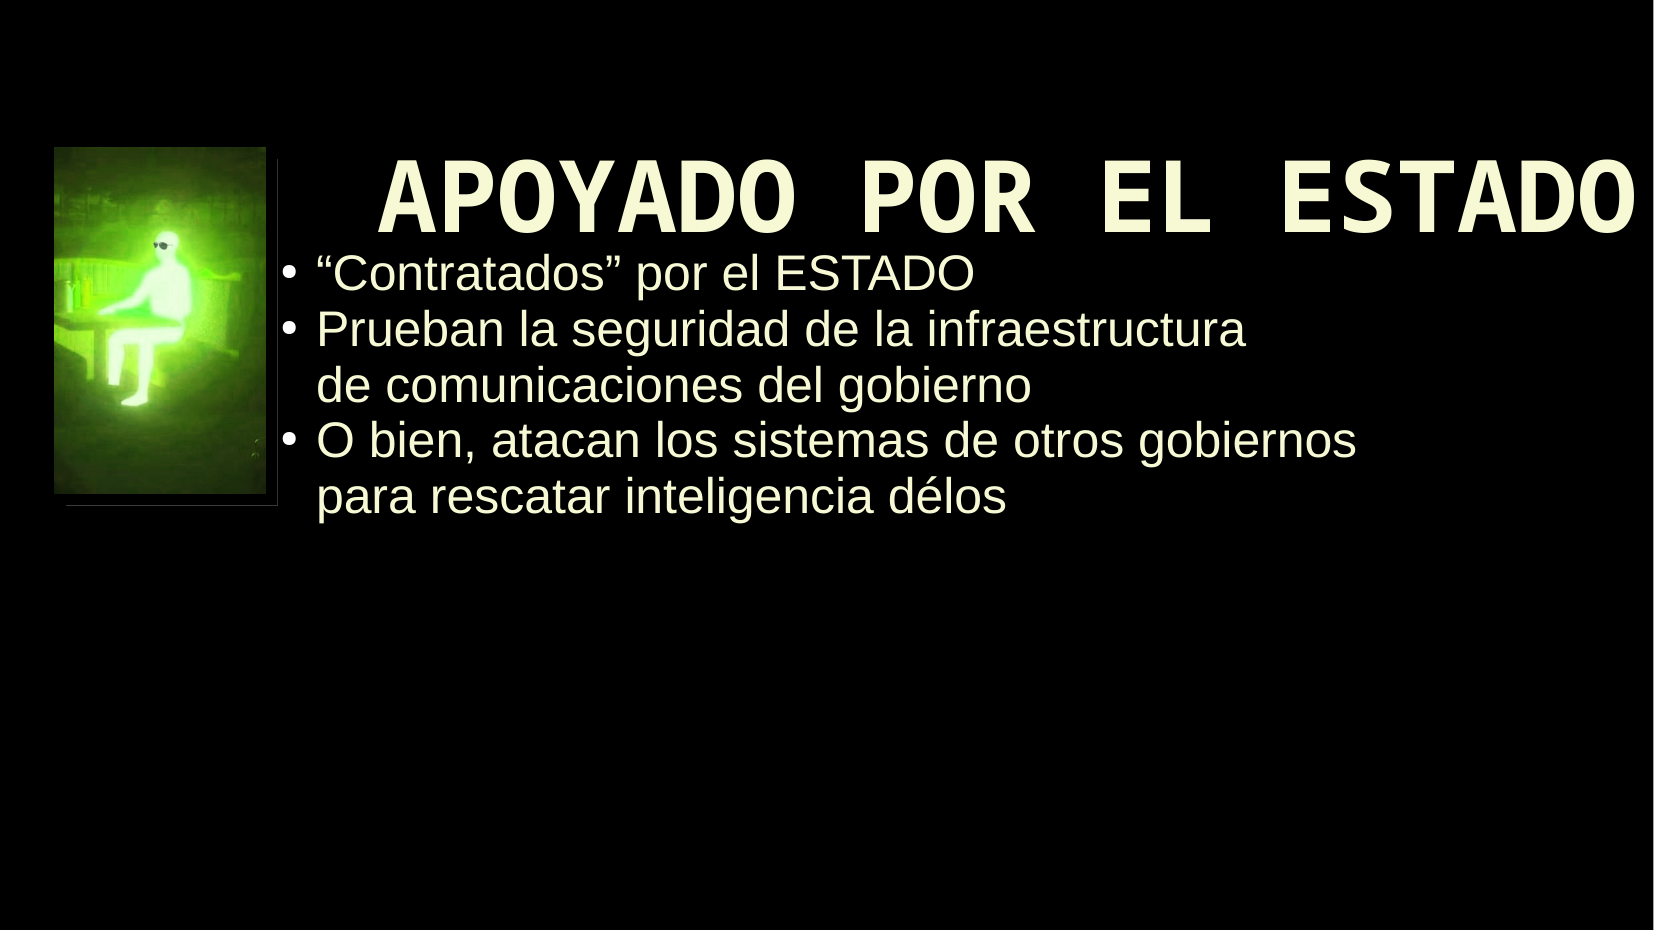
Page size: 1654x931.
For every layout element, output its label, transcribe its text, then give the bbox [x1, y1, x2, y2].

text_box APOYADO POR EL ESTADO [290, 118, 1653, 259]
picture [54, 147, 266, 494]
text_box “Contratados” por el ESTADO Prueban la seguridad de la infraestructura de comunicaciones del gobierno O bien, atacan los sistemas de otros gobiernos para rescatar inteligencia délos [265, 237, 1374, 532]
